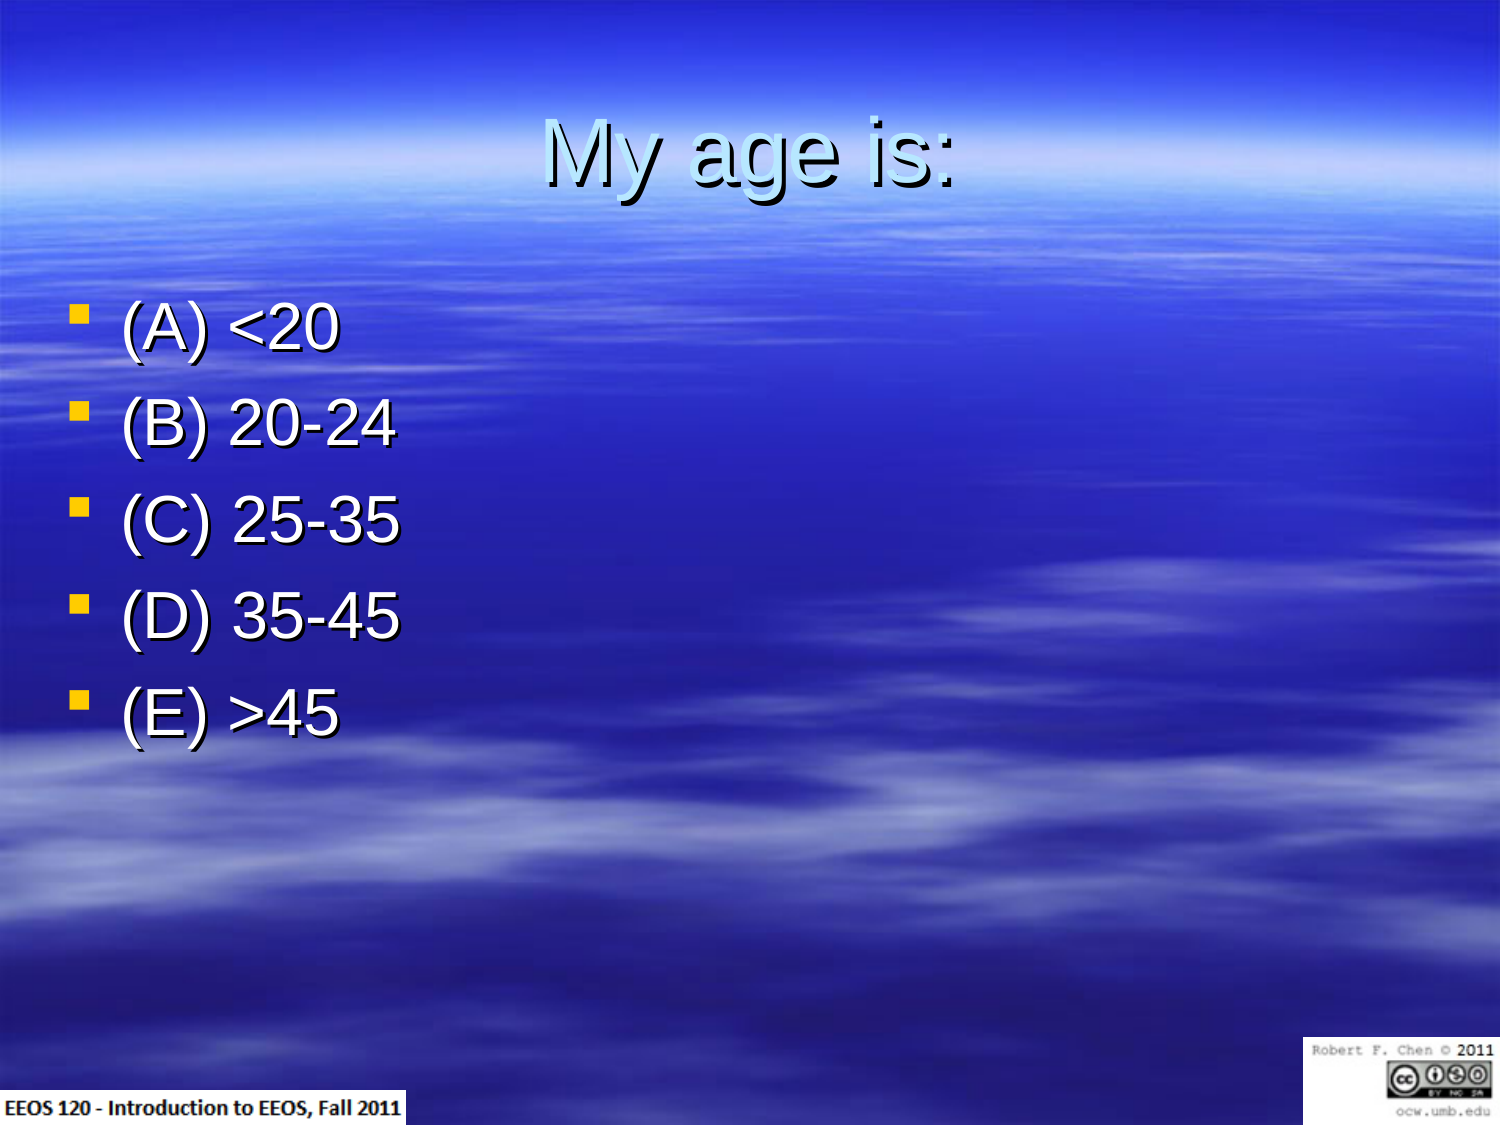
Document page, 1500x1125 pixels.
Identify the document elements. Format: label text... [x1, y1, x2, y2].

list (A) <20 (B) 20-24 (C) 25-35 (D) 35-45 (E) >45 [49, 274, 1451, 1001]
title My age is: [49, 37, 1446, 255]
picture [0, 0, 1500, 1125]
